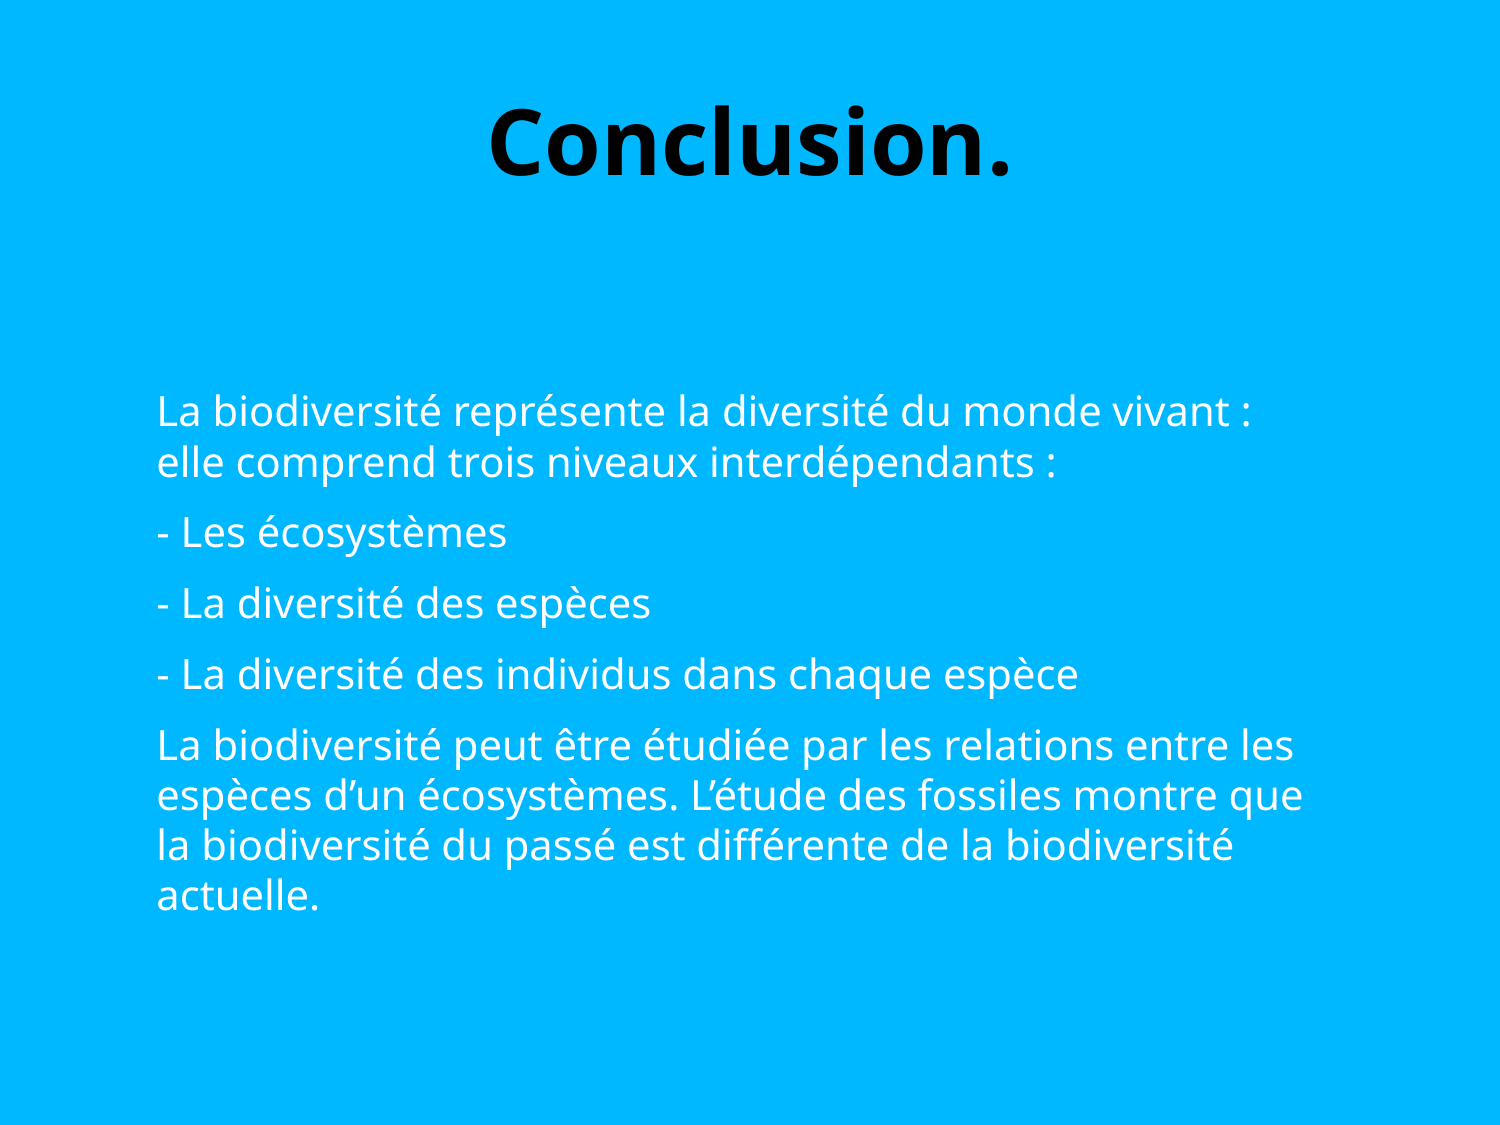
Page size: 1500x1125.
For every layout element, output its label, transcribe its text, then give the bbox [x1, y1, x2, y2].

text_box Conclusion. [74, 45, 1425, 233]
text_box La biodiversité représente la diversité du monde vivant : elle comprend trois niveaux interdépendants : - Les écosystèmes - La diversité des espèces - La diversité des individus dans chaque espèce La biodiversité peut être étudiée par les relations entre les espèces d’un écosystèmes. L’étude des fossiles montre que la biodiversité du passé est différente de la biodiversité actuelle. [141, 377, 1347, 981]
